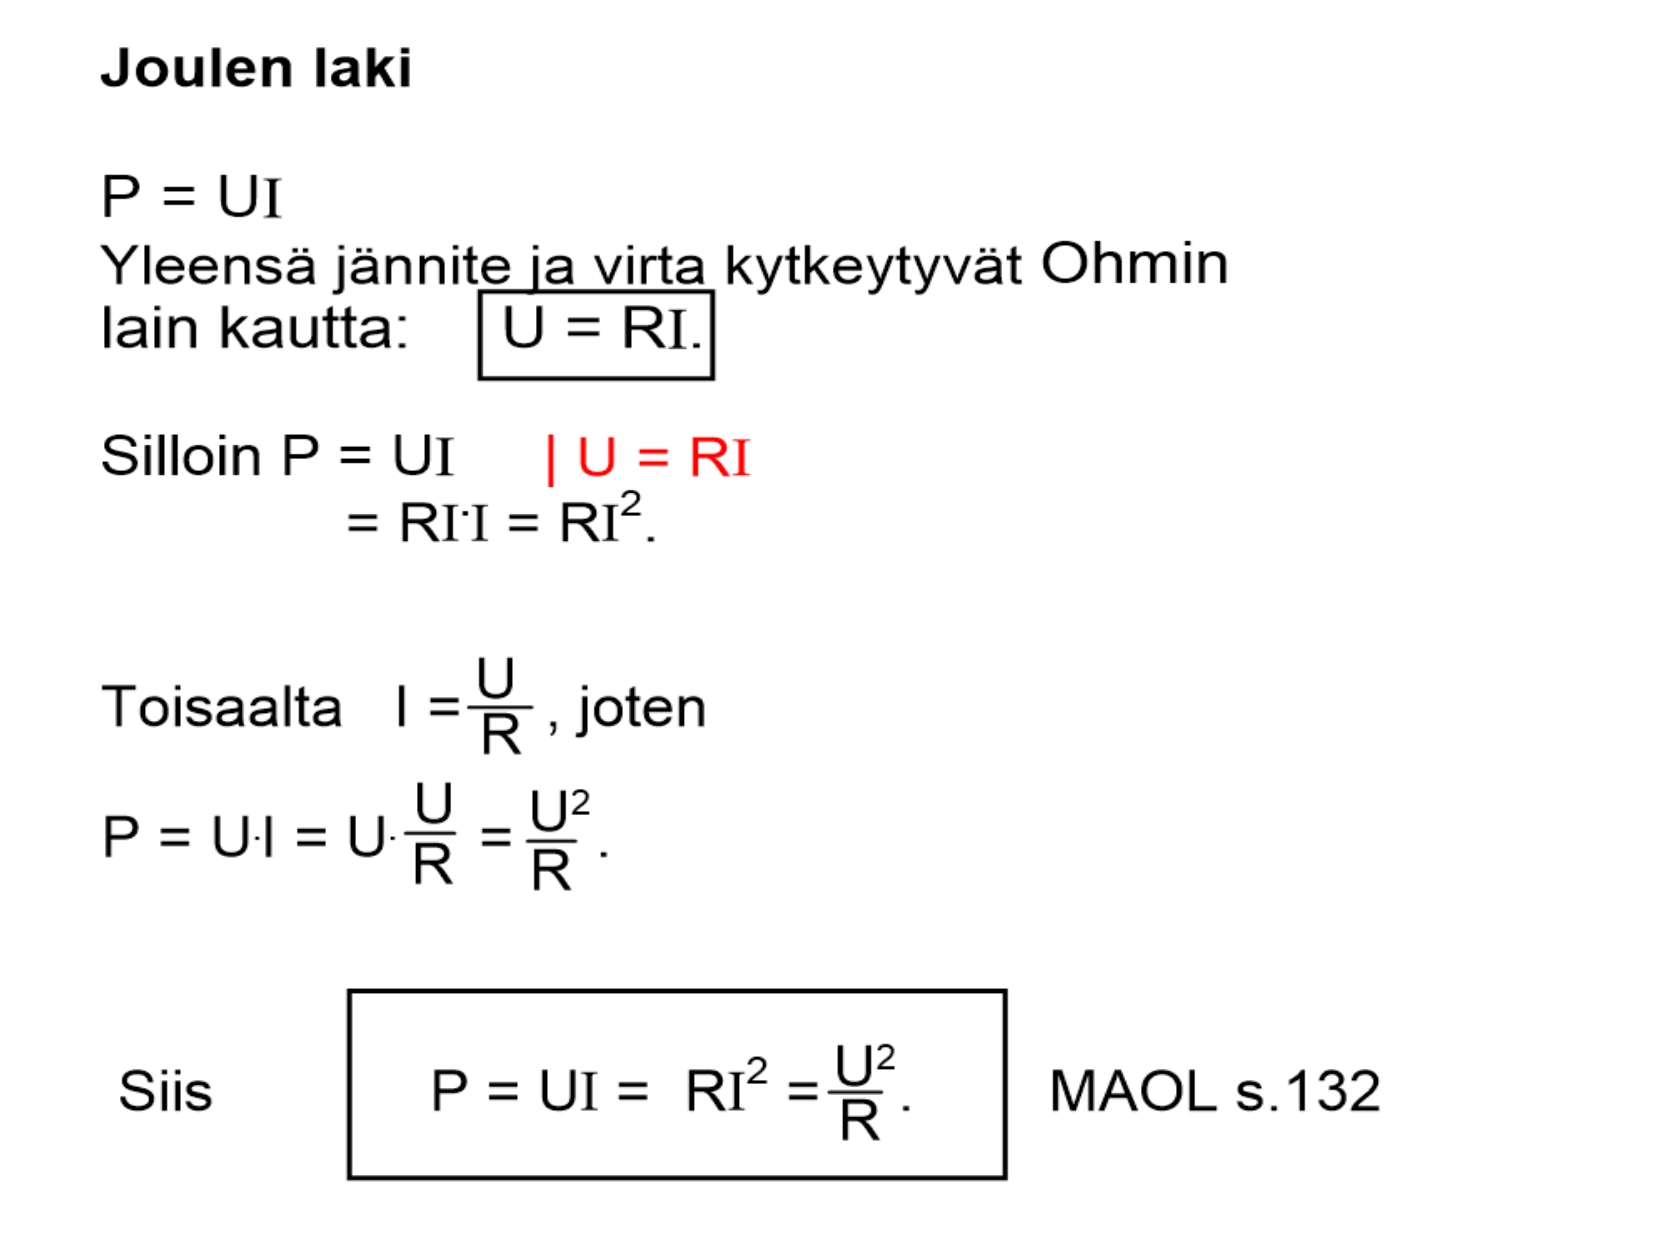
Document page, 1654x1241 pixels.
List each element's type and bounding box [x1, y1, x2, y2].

picture [53, 17, 1394, 603]
picture [54, 618, 1442, 1195]
